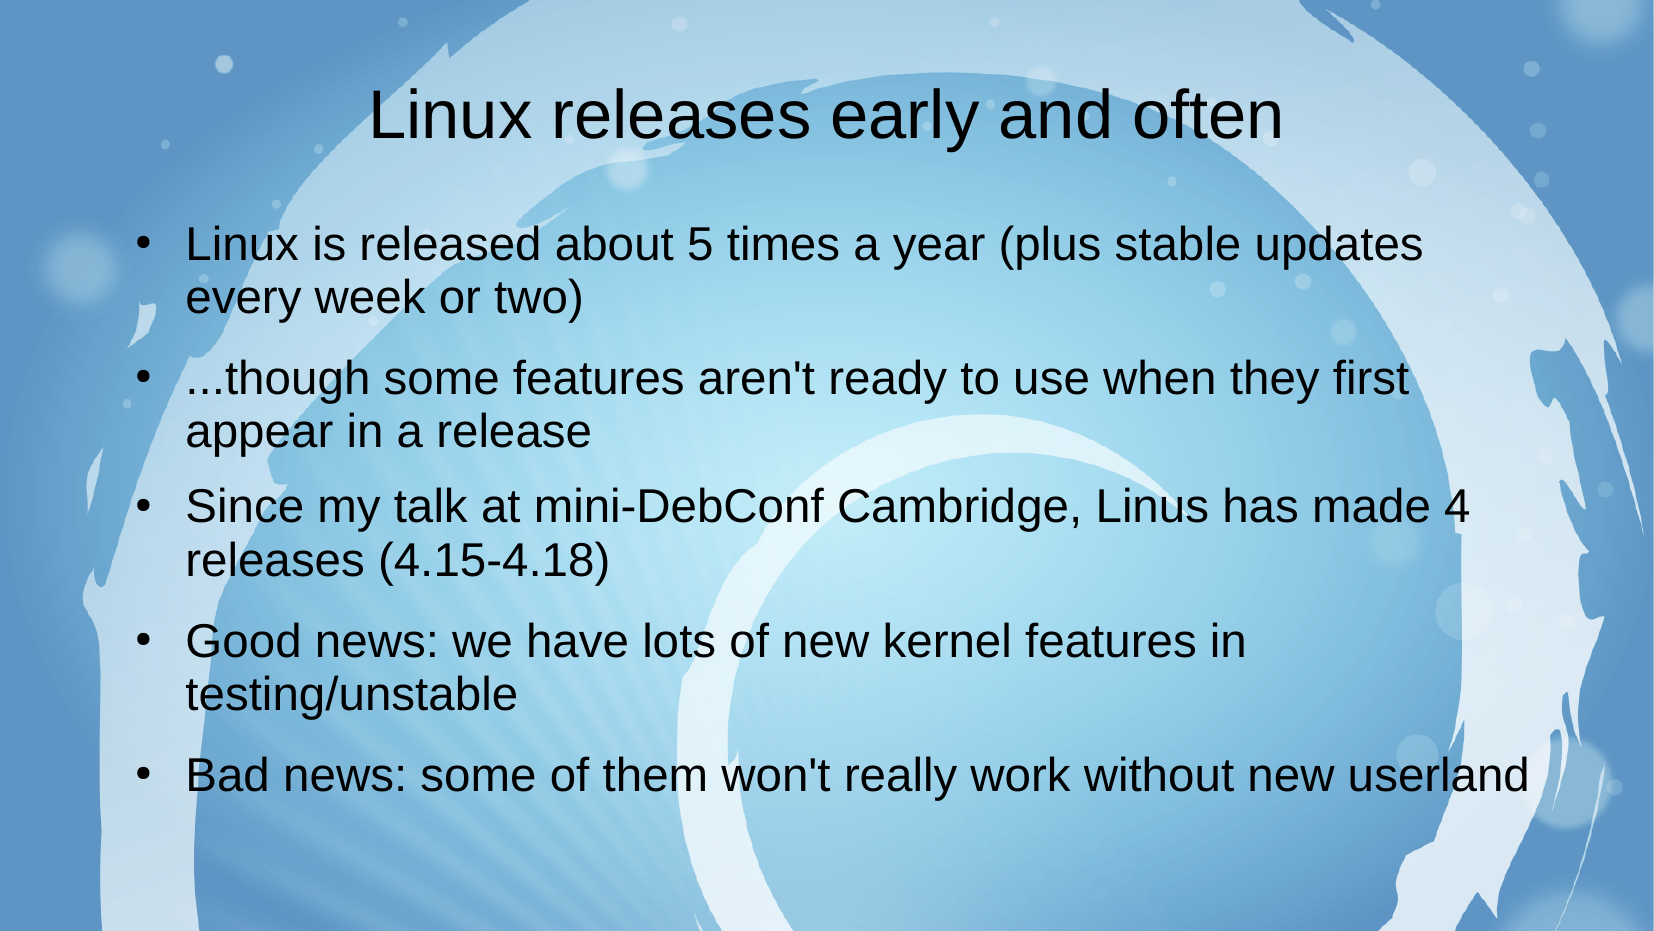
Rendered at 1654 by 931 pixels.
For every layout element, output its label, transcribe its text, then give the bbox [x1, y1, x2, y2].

title Linux releases early and often [118, 37, 1536, 193]
picture [0, 0, 1654, 931]
list Linux is released about 5 times a year (plus stable updates every week or two) ...though some features aren't ready to use when they first appear in a release Since my talk at mini-DebConf Cambridge, Linus has made 4 releases (4.15-4.18) Good news: we have lots of new kernel features in testing/unstable Bad news: some of them won't really work without new userland [118, 217, 1536, 832]
